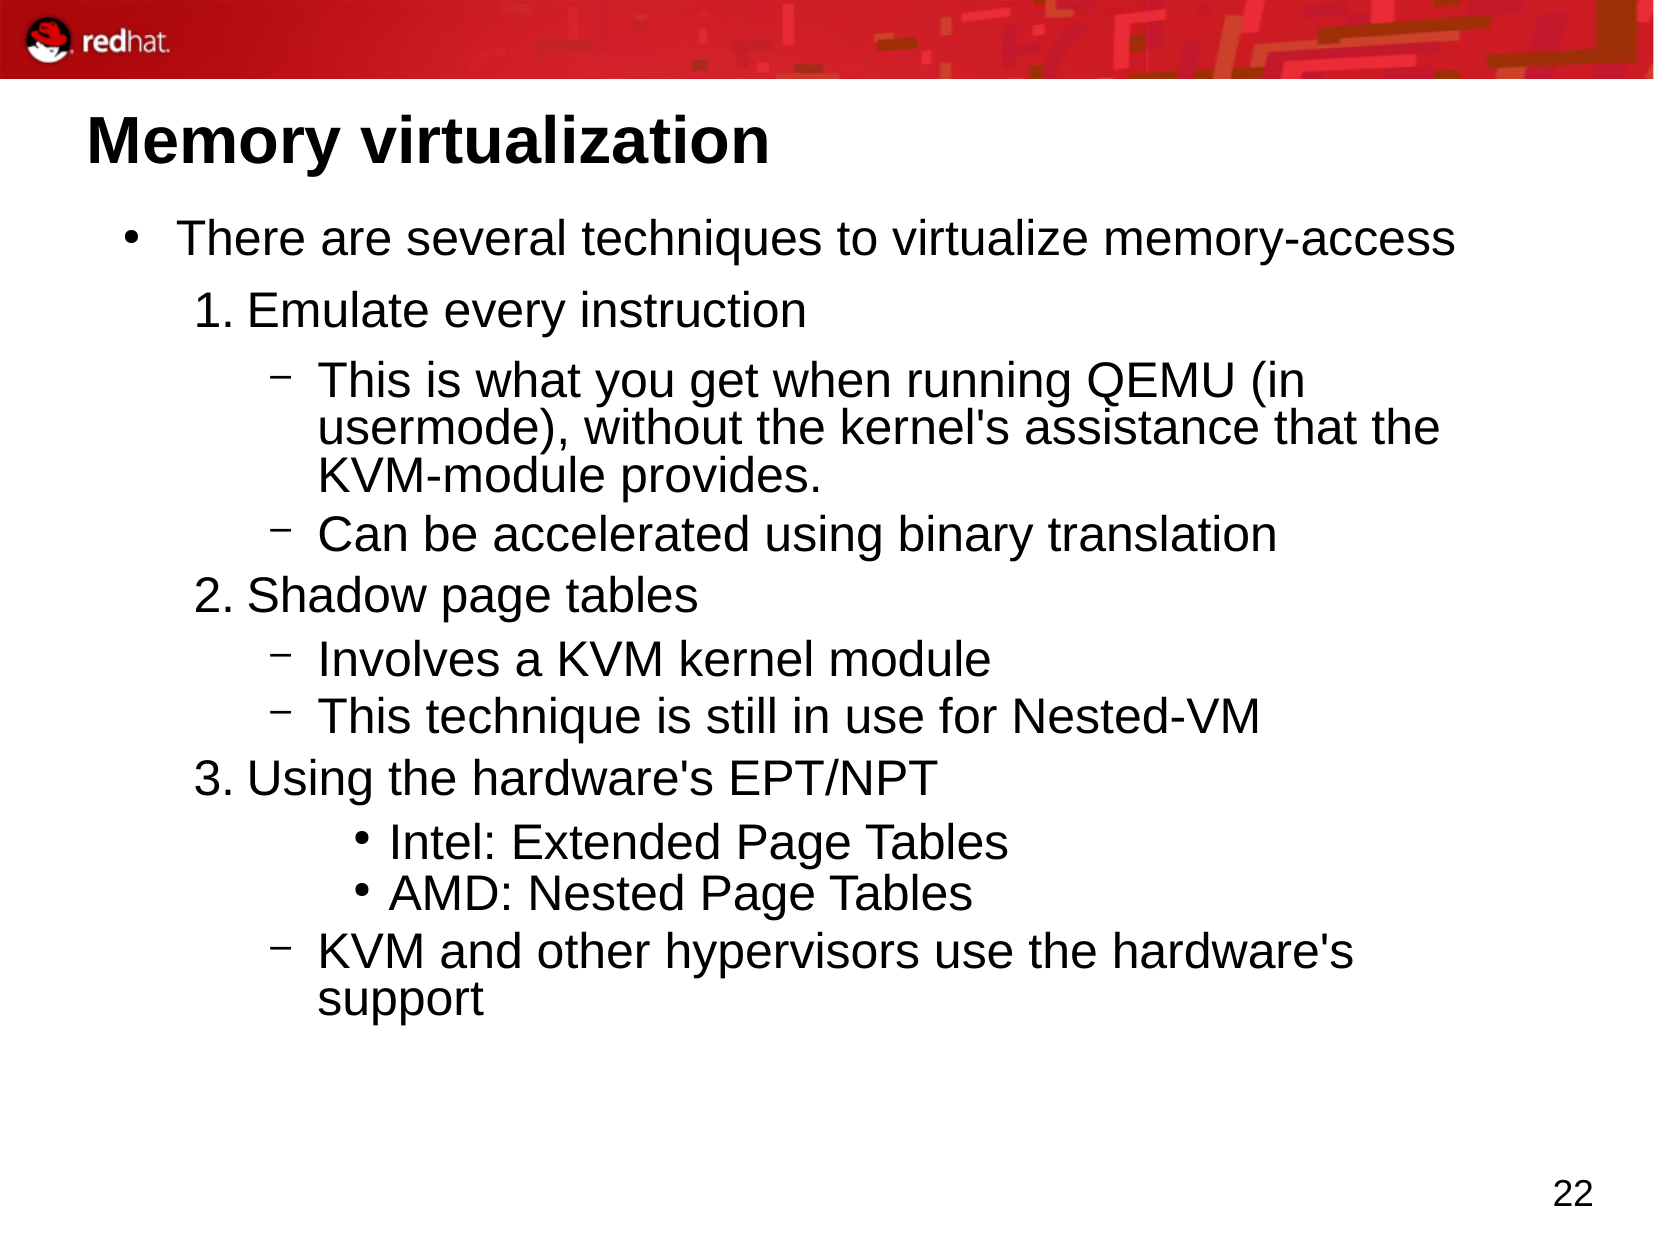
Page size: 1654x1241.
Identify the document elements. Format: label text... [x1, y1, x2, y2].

title Memory virtualization [86, 93, 1576, 196]
picture [0, 0, 1654, 79]
list There are several techniques to virtualize memory-access Emulate every instruction This is what you get when running QEMU (in usermode), without the kernel's assistance that the KVM-module provides. Can be accelerated using binary translation Shadow page tables Involves a KVM kernel module This technique is still in use for Nested-VM Using the hardware's EPT/NPT Intel: Extended Page Tables AMD: Nested Page Tables KVM and other hypervisors use the hardware's support [105, 210, 1531, 1026]
